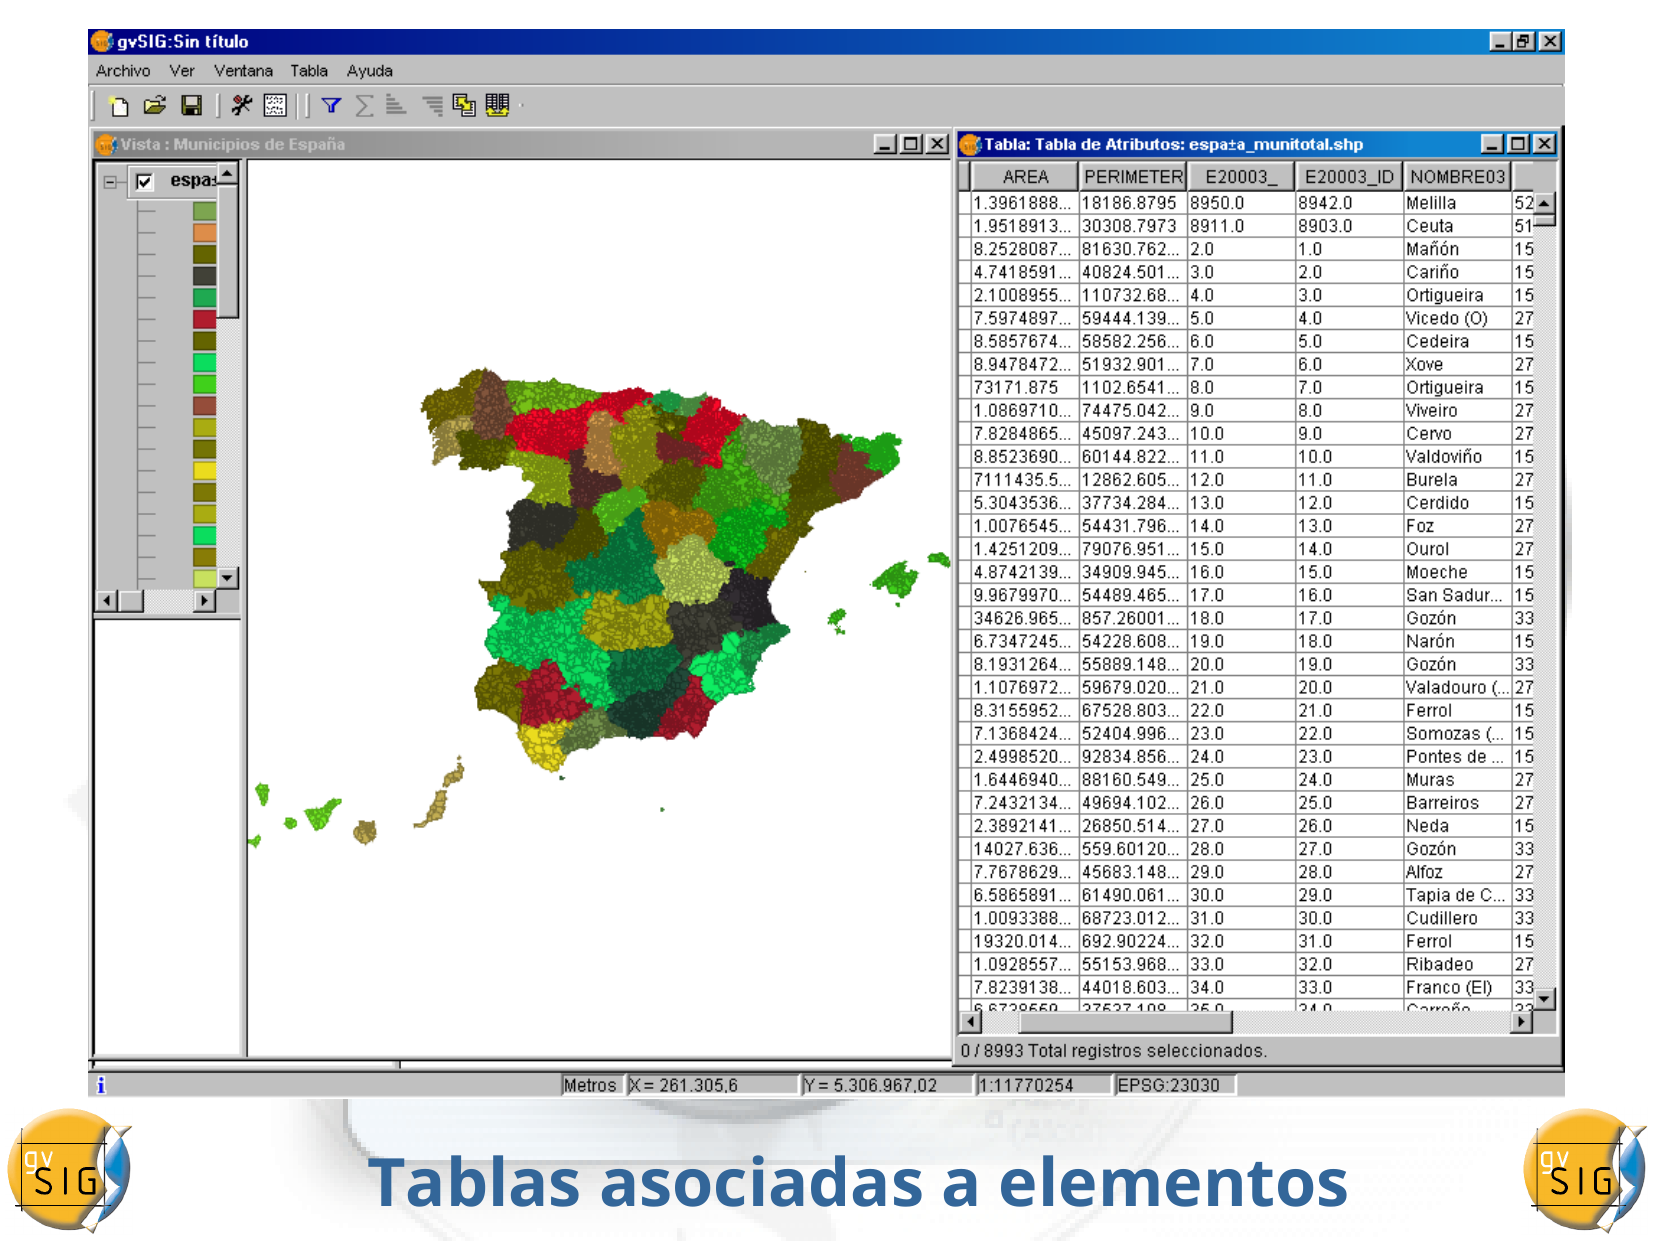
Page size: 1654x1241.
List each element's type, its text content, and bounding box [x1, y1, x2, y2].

list Tablas asociadas a elementos [283, 1134, 1436, 1229]
picture [1521, 1107, 1648, 1235]
picture [5, 1107, 133, 1235]
picture [88, 29, 1565, 1100]
